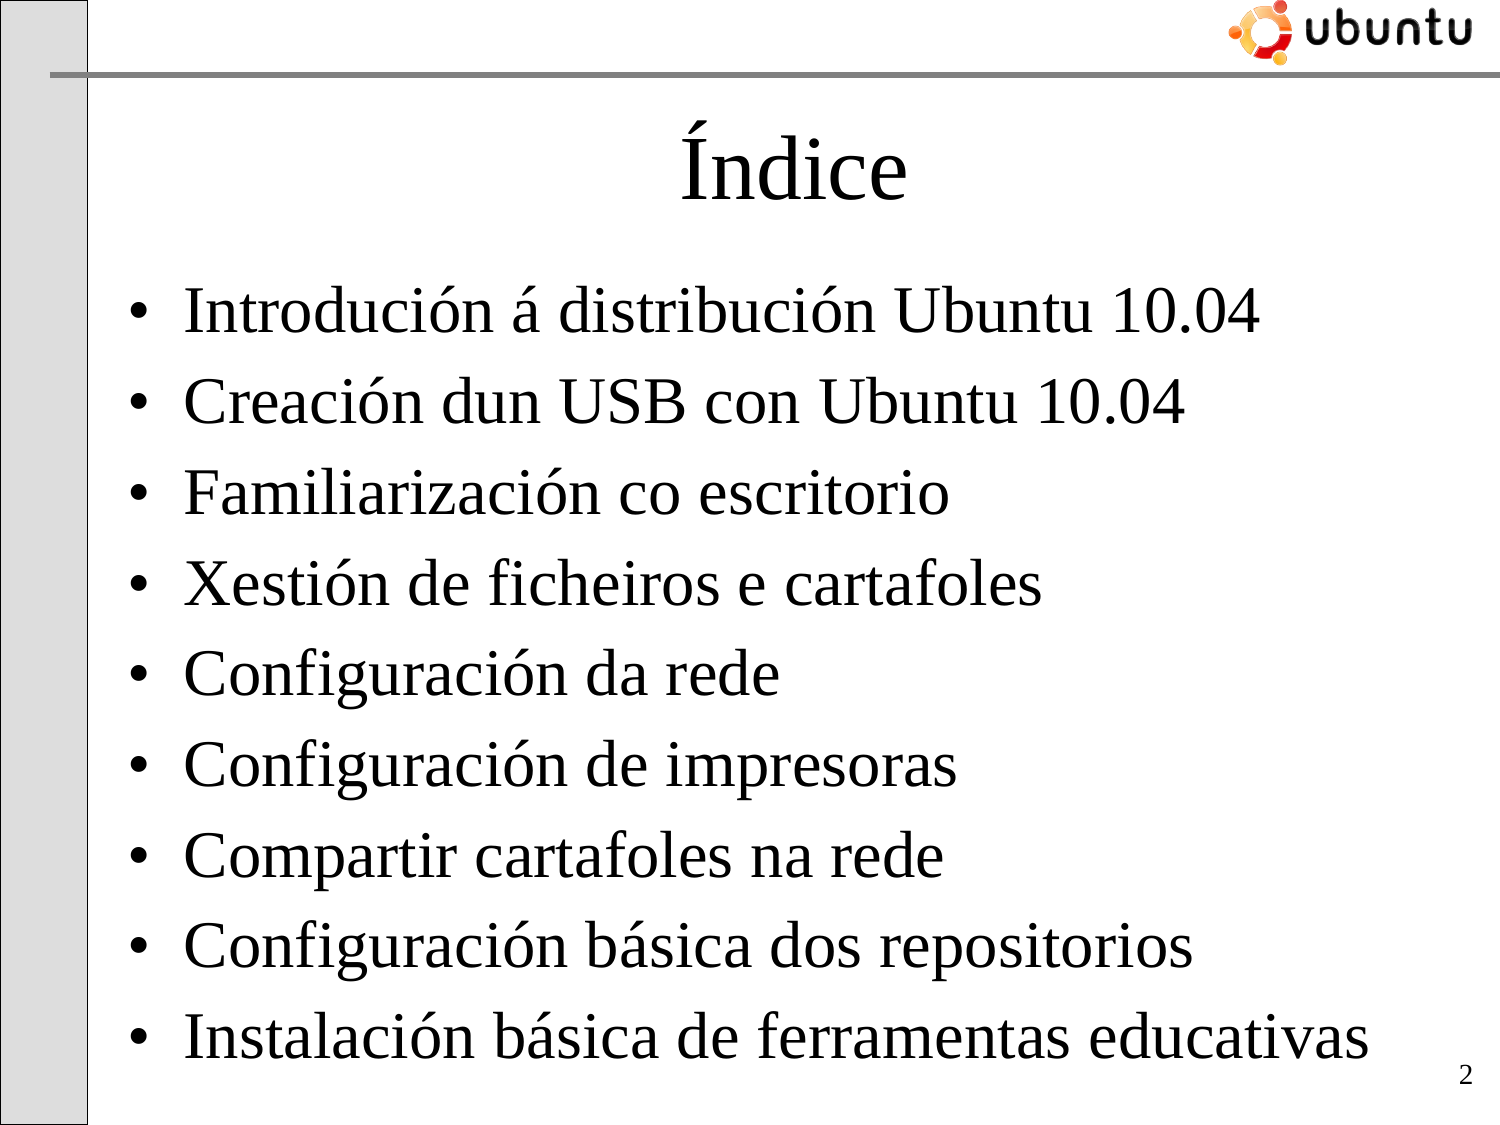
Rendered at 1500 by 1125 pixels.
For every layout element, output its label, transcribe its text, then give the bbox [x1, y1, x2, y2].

title Índice [112, 99, 1477, 237]
picture [1221, 0, 1483, 71]
list Introdución á distribución Ubuntu 10.04 Creación dun USB con Ubuntu 10.04 Familiarización co escritorio Xestión de ficheiros e cartafoles Configuración da rede Configuración de impresoras Compartir cartafoles na rede Configuración básica dos repositorios Instalación básica de ferramentas educativas [112, 265, 1477, 1081]
